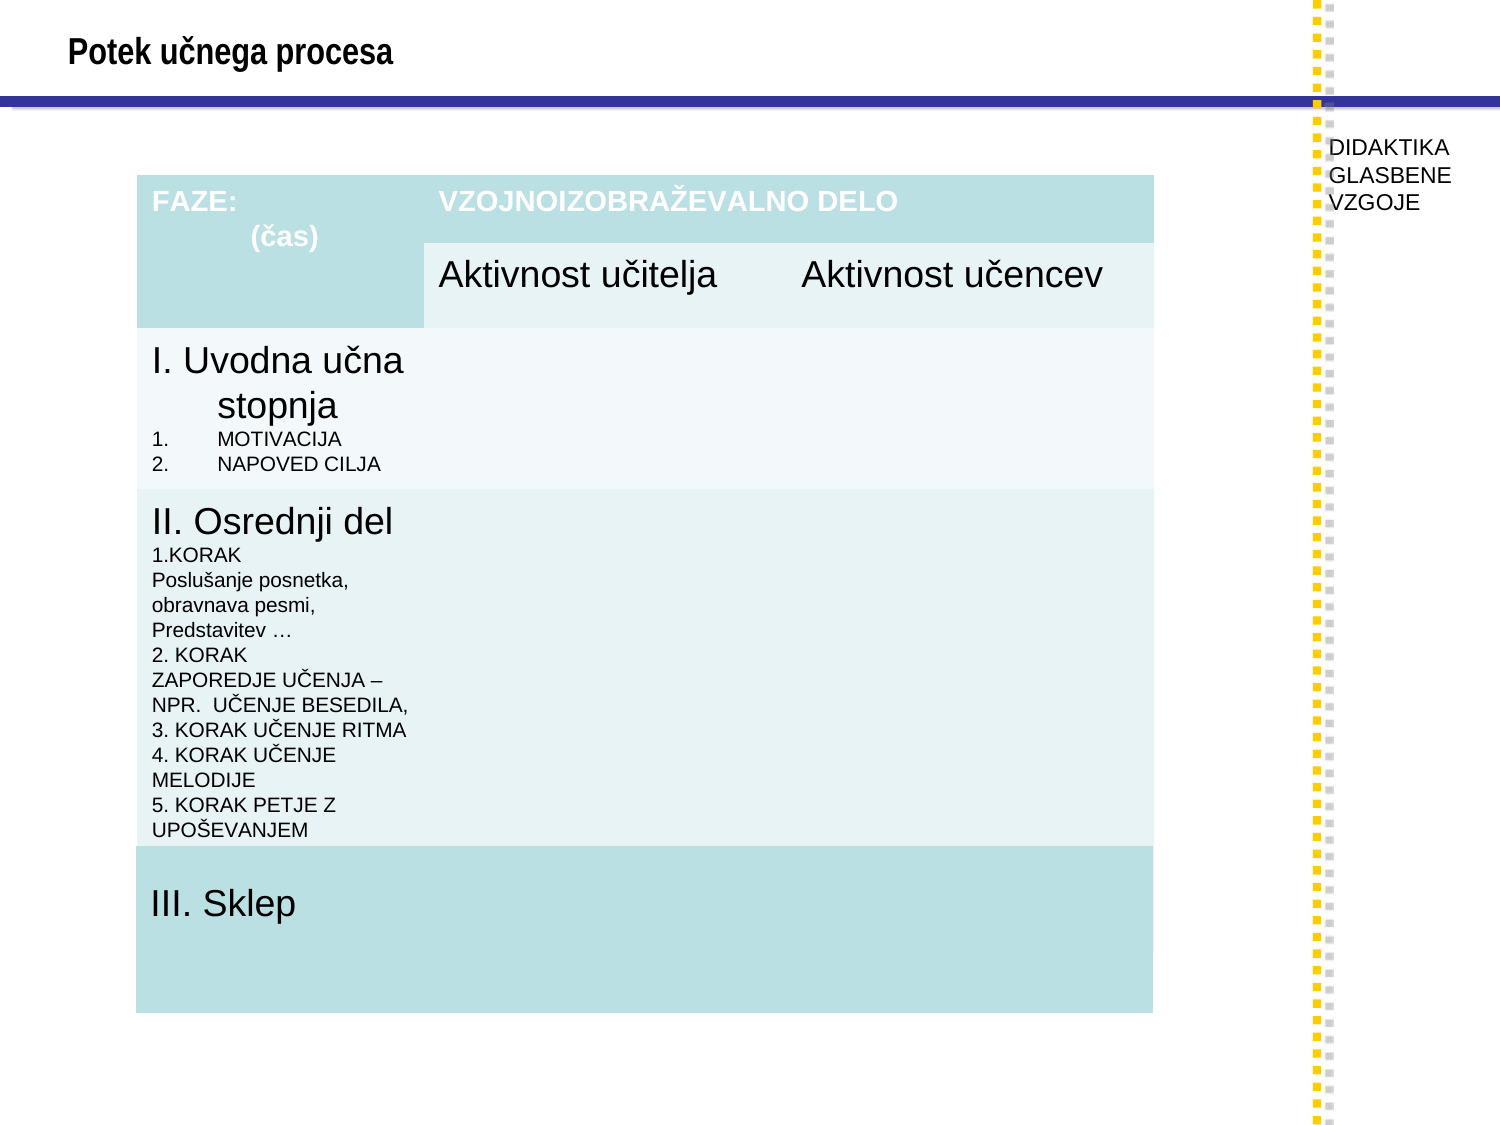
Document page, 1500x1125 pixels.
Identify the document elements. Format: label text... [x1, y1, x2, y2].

table_header [785, 846, 1153, 1013]
table_cell [787, 328, 1154, 489]
table_cell [424, 328, 787, 489]
table_cell [787, 489, 1154, 952]
table_header VZOJNOIZOBRAŽEVALNO DELO [424, 175, 1154, 243]
table_header III. Sklep [136, 846, 422, 1013]
text_box Potek učnega procesa [53, 18, 833, 80]
text_box DIDAKTIKA GLASBENE VZGOJE [1313, 0, 1497, 223]
table_cell II. Osrednji del KORAK Poslušanje posnetka, obravnava pesmi, Predstavitev … 2. KORAK ZAPOREDJE UČENJA – NPR. UČENJE BESEDILA, 3. KORAK UČENJE RITMA 4. KORAK UČENJE MELODIJE 5. KORAK PETJE Z UPOŠEVANJEM ESTETSKIH ELEMENTOV [137, 489, 424, 846]
table_cell I. Uvodna učna stopnja MOTIVACIJA NAPOVED CILJA [137, 328, 424, 489]
table_cell Aktivnost učencev [787, 243, 1154, 328]
table_cell Aktivnost učitelja [424, 243, 787, 328]
table_header FAZE: (čas) [137, 175, 424, 328]
table_cell [424, 489, 787, 846]
table_header [422, 846, 785, 1013]
